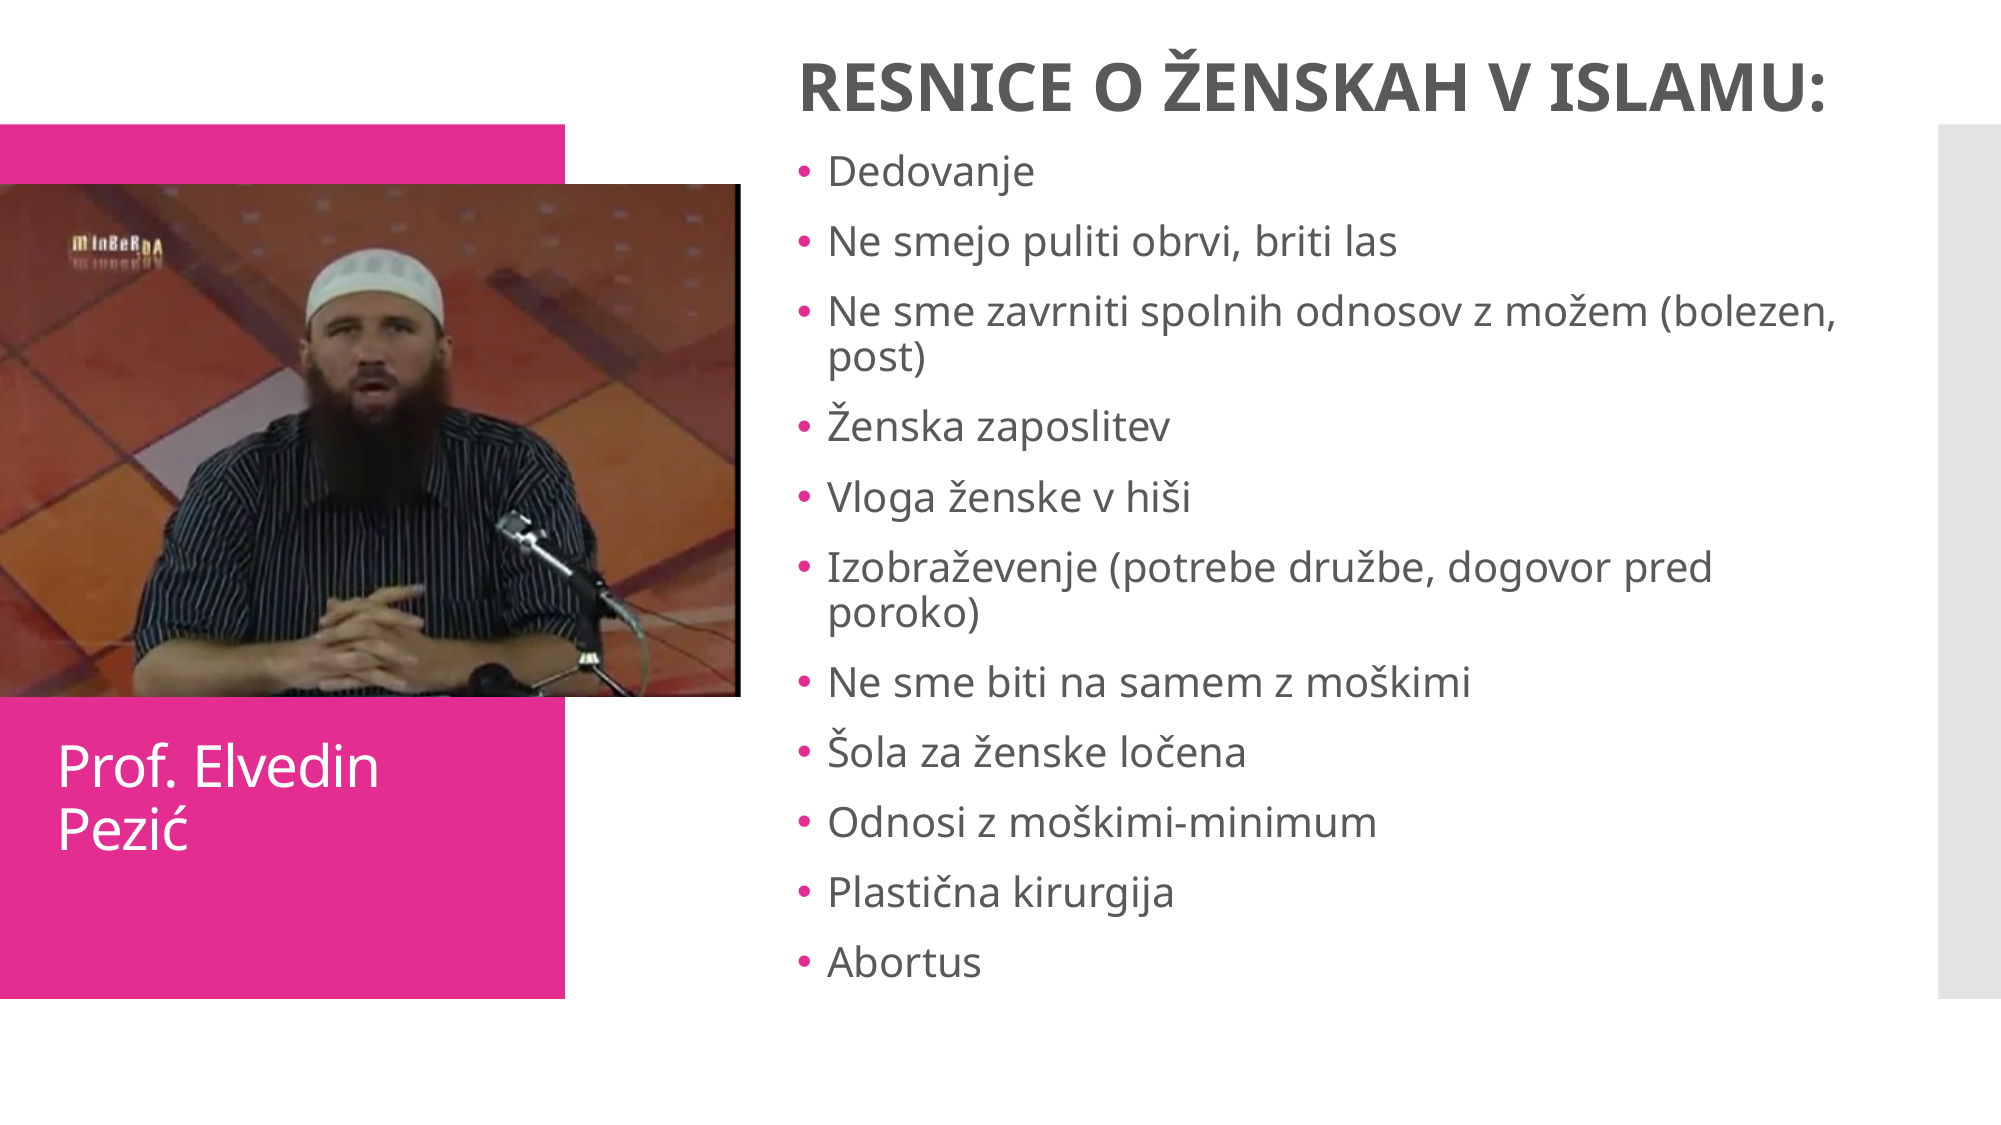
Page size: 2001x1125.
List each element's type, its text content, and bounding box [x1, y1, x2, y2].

picture [0, 184, 741, 697]
list RESNICE O ŽENSKAH V ISLAMU: Dedovanje Ne smejo puliti obrvi, briti las Ne sme zavrniti spolnih odnosov z možem (bolezen, post) Ženska zaposlitev Vloga ženske v hiši Izobraževenje (potrebe družbe, dogovor pred poroko) Ne sme biti na samem z moškimi Šola za ženske ločena Odnosi z moškimi-minimum Plastična kirurgija Abortus [782, 31, 1855, 1010]
title Prof. Elvedin Pezić [41, 697, 525, 939]
